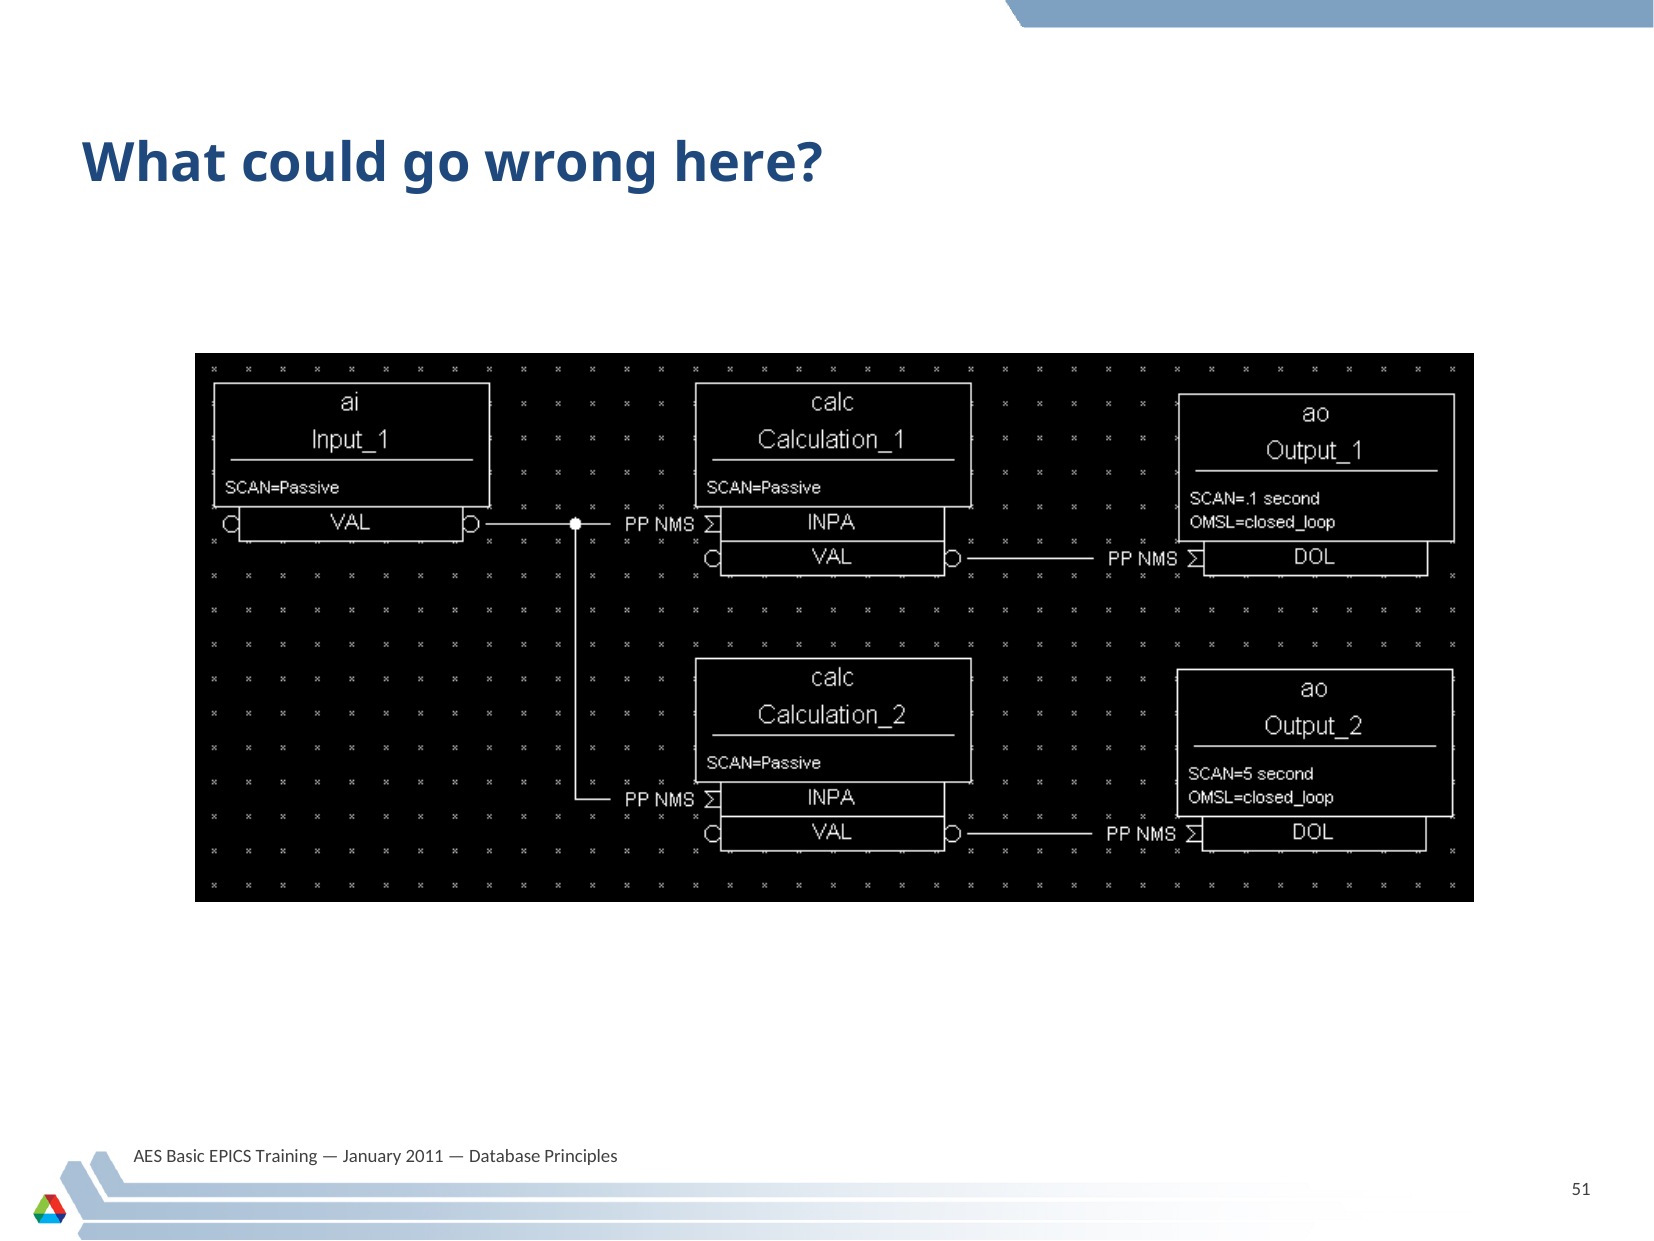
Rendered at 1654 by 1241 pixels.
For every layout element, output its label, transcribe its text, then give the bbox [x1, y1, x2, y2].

picture [0, 0, 1654, 29]
picture [0, 1143, 1654, 1240]
title What could go wrong here? [82, 128, 1571, 192]
picture [195, 353, 1474, 902]
